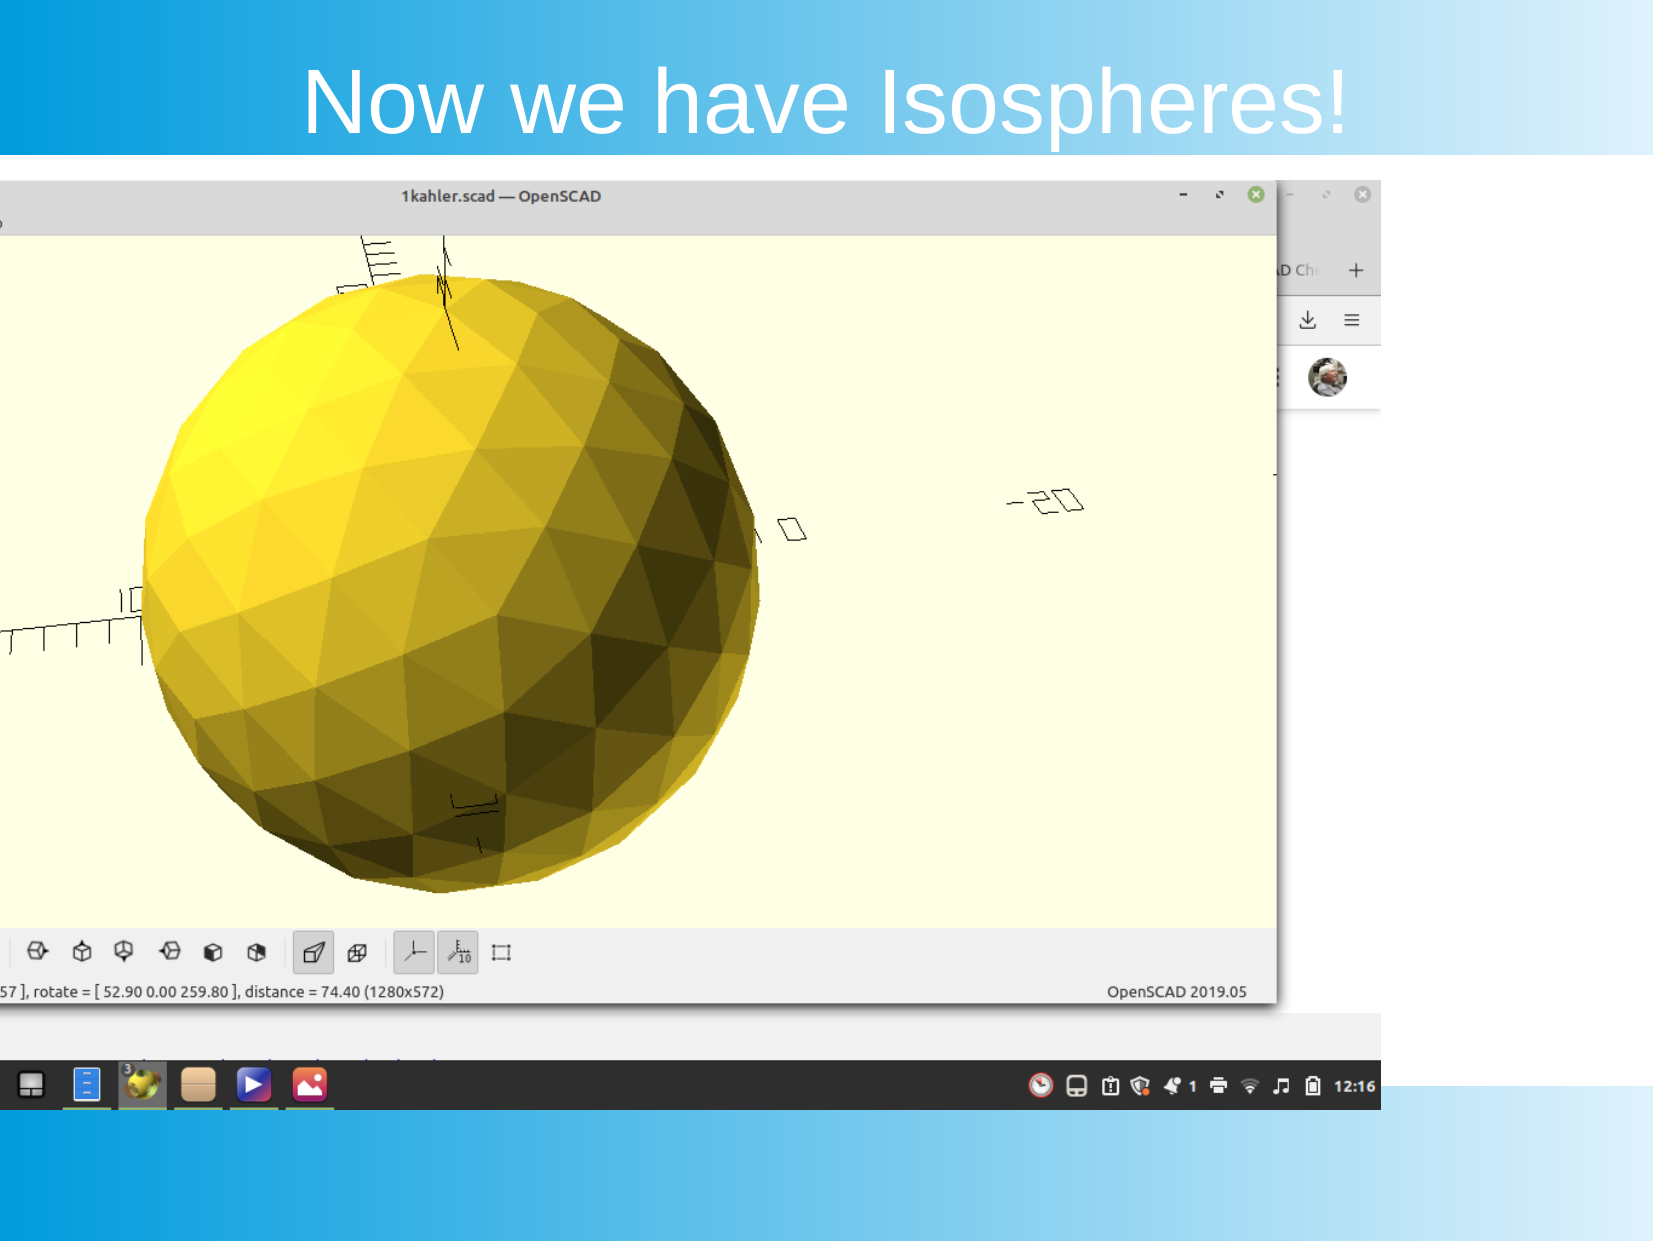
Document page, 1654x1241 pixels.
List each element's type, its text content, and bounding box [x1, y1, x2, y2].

title Now we have Isospheres! [82, 49, 1571, 155]
picture [0, 180, 1381, 1241]
